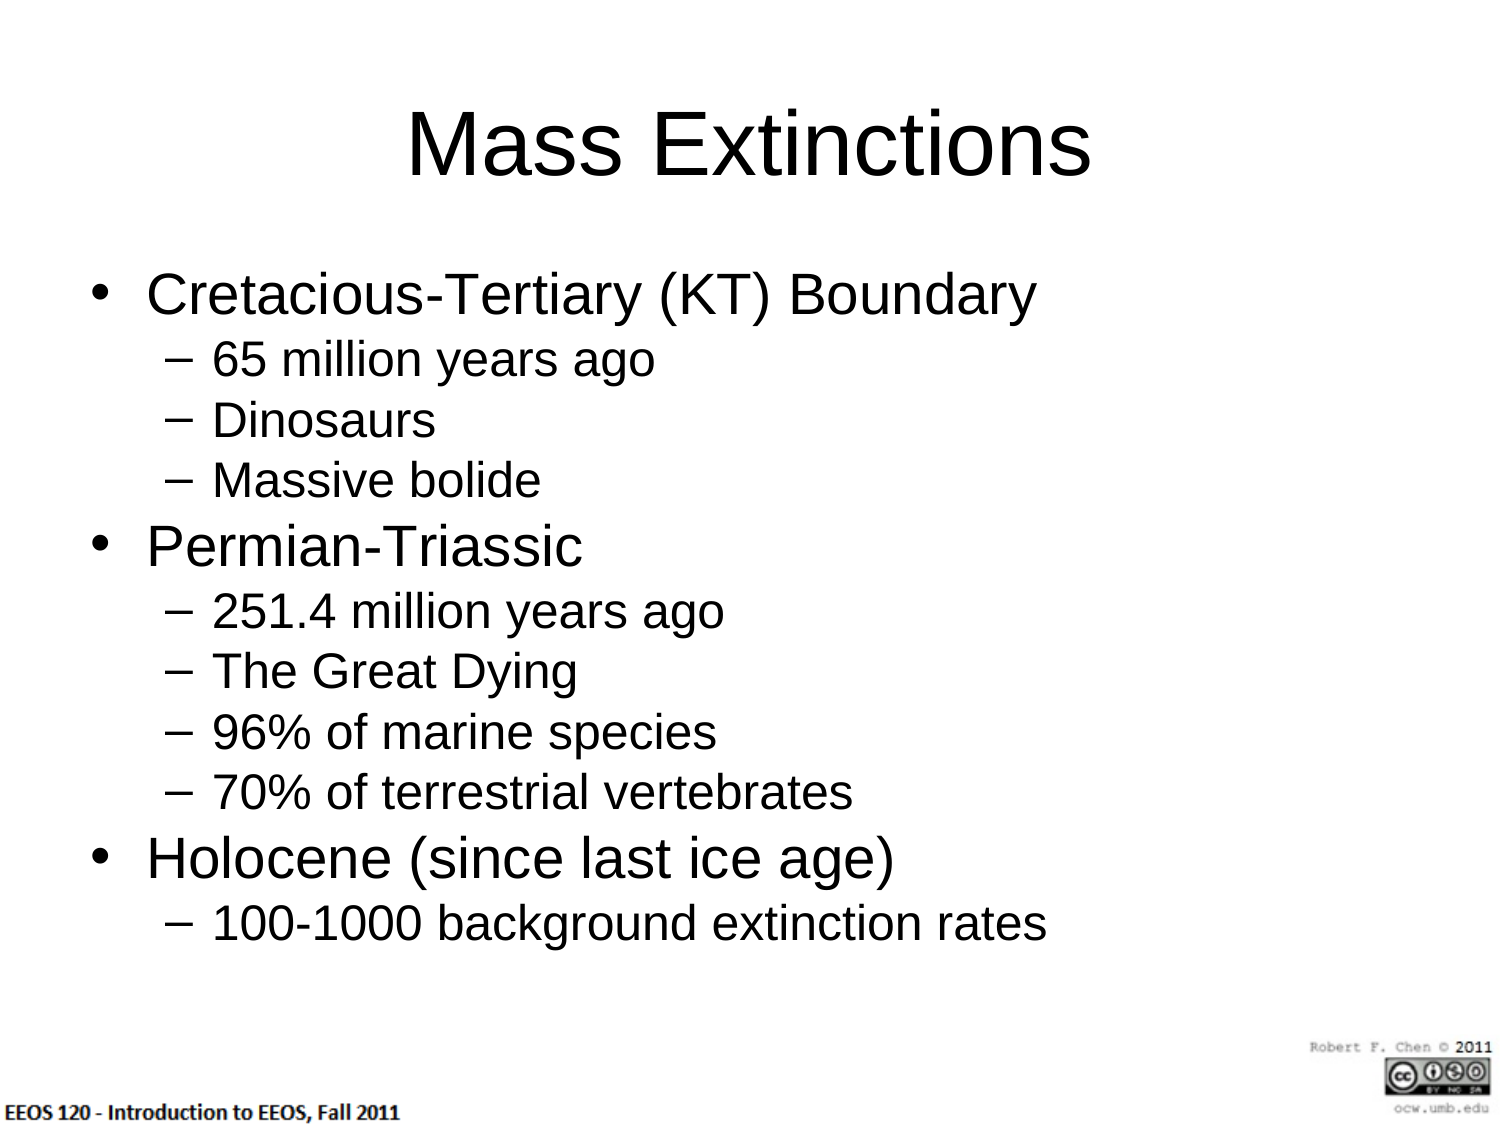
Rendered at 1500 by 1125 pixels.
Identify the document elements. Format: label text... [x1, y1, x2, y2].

picture [0, 1094, 405, 1125]
list Cretacious-Tertiary (KT) Boundary 65 million years ago Dinosaurs Massive bolide Permian-Triassic 251.4 million years ago The Great Dying 96% of marine species 70% of terrestrial vertebrates Holocene (since last ice age) 100-1000 background extinction rates [75, 262, 1426, 1006]
title Mass Extinctions [75, 45, 1426, 233]
picture [1304, 1034, 1500, 1125]
